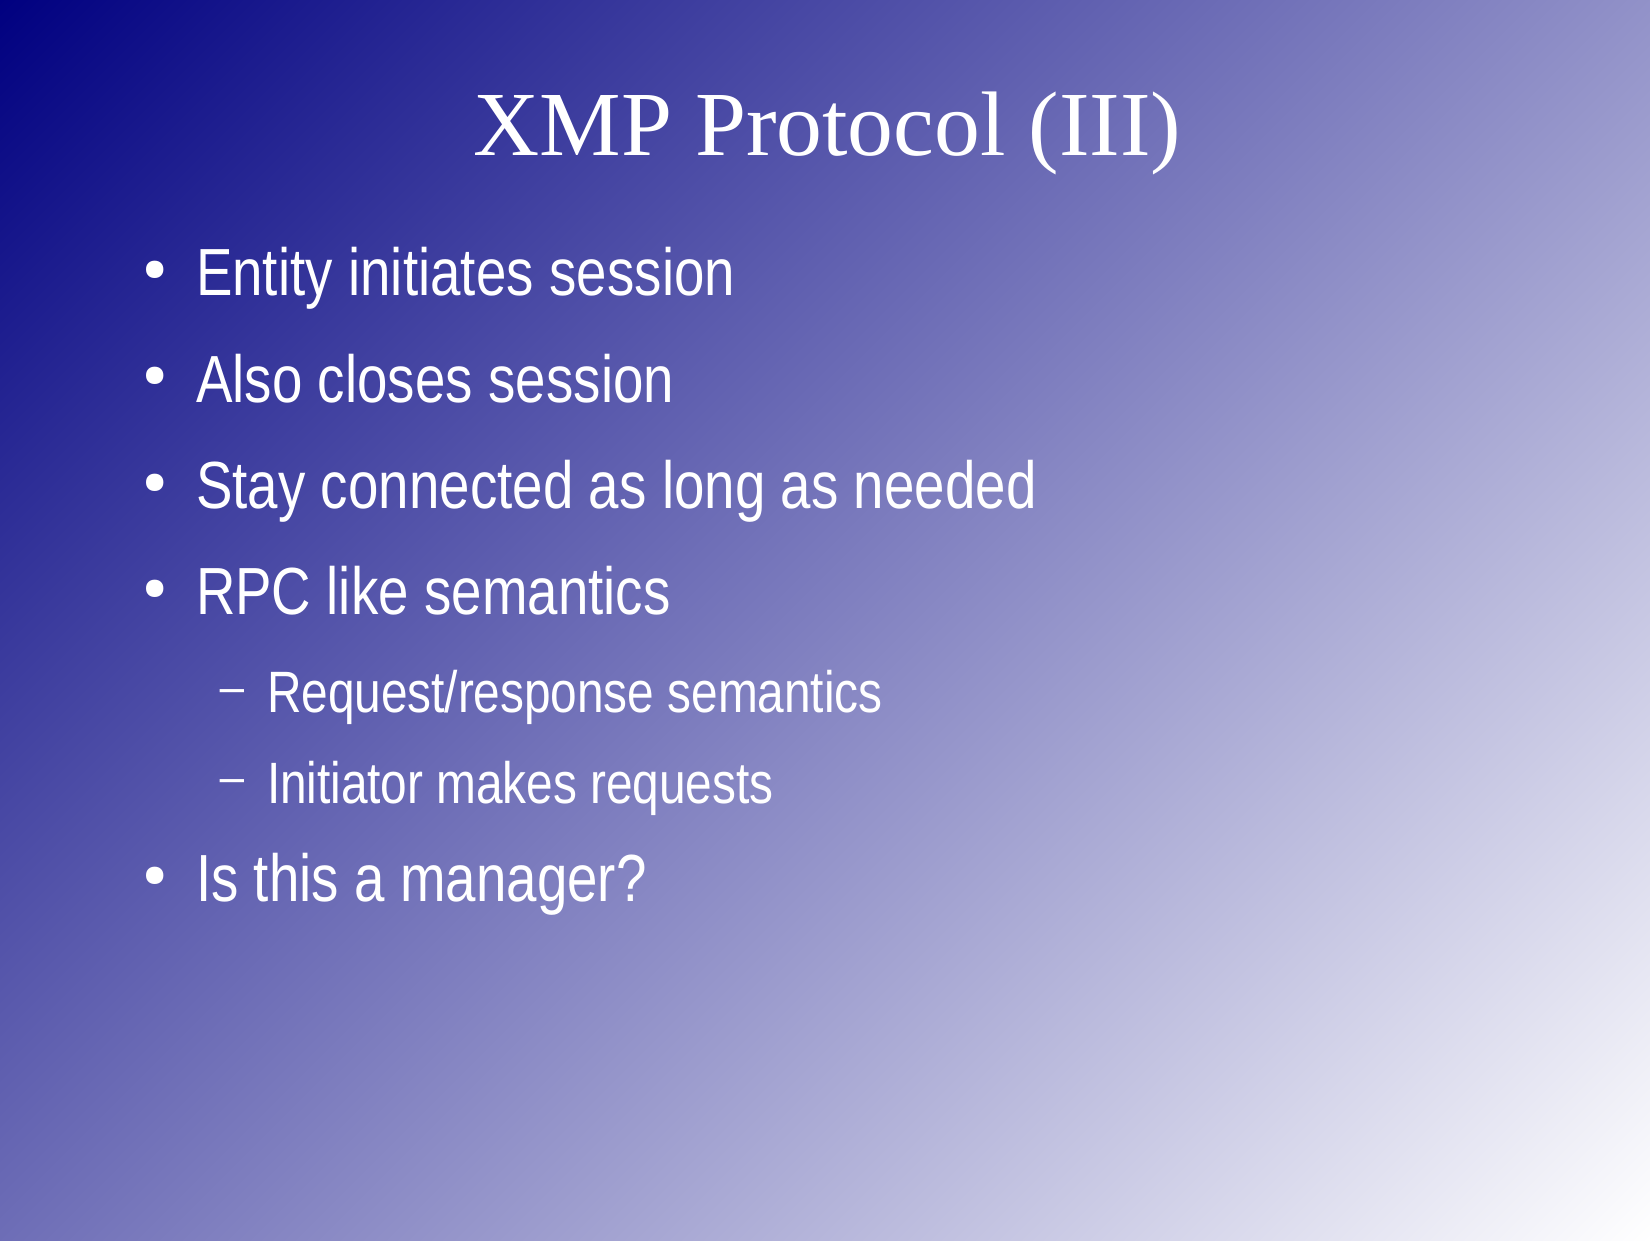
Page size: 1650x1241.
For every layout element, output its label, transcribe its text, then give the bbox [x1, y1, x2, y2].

title XMP Protocol (III) [123, 27, 1533, 221]
list Entity initiates session Also closes session Stay connected as long as needed RPC like semantics Request/response semantics Initiator makes requests Is this a manager? [125, 233, 1535, 1000]
